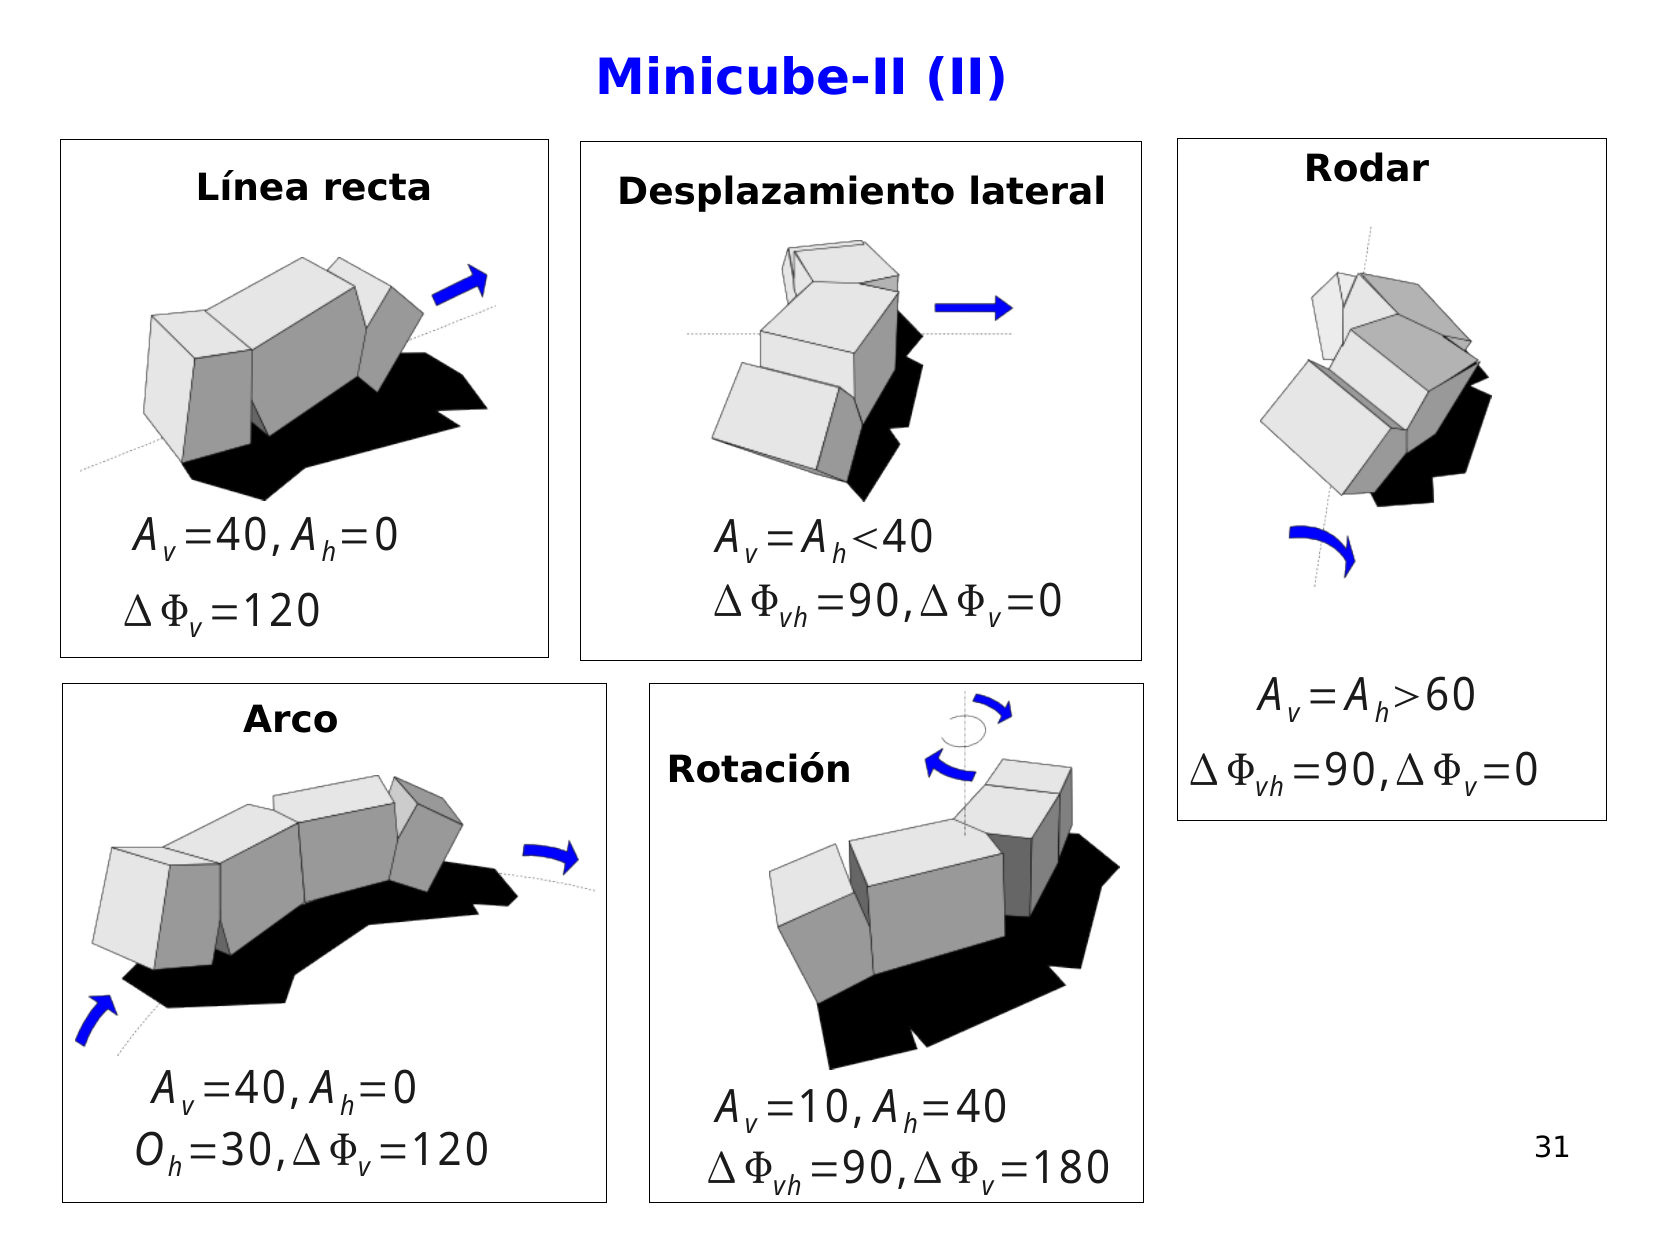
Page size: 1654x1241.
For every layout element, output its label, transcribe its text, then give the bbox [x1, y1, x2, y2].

text_box Rodar [1289, 139, 1445, 199]
chart [1245, 667, 1491, 729]
picture [80, 257, 496, 501]
chart [702, 573, 1077, 635]
chart [702, 509, 948, 571]
chart [696, 1078, 1125, 1202]
text_box Arco [228, 690, 354, 750]
text_box Rotación [651, 740, 868, 799]
chart [112, 583, 334, 645]
picture [687, 240, 1014, 503]
picture [769, 691, 1120, 1070]
chart [123, 1060, 503, 1184]
text_box Minicube-II (II) [580, 40, 1024, 115]
chart [120, 507, 411, 569]
text_box Desplazamiento lateral [602, 162, 1122, 221]
picture [1260, 226, 1492, 587]
text_box Línea recta [180, 158, 448, 217]
picture [75, 775, 597, 1056]
chart [1178, 741, 1553, 804]
